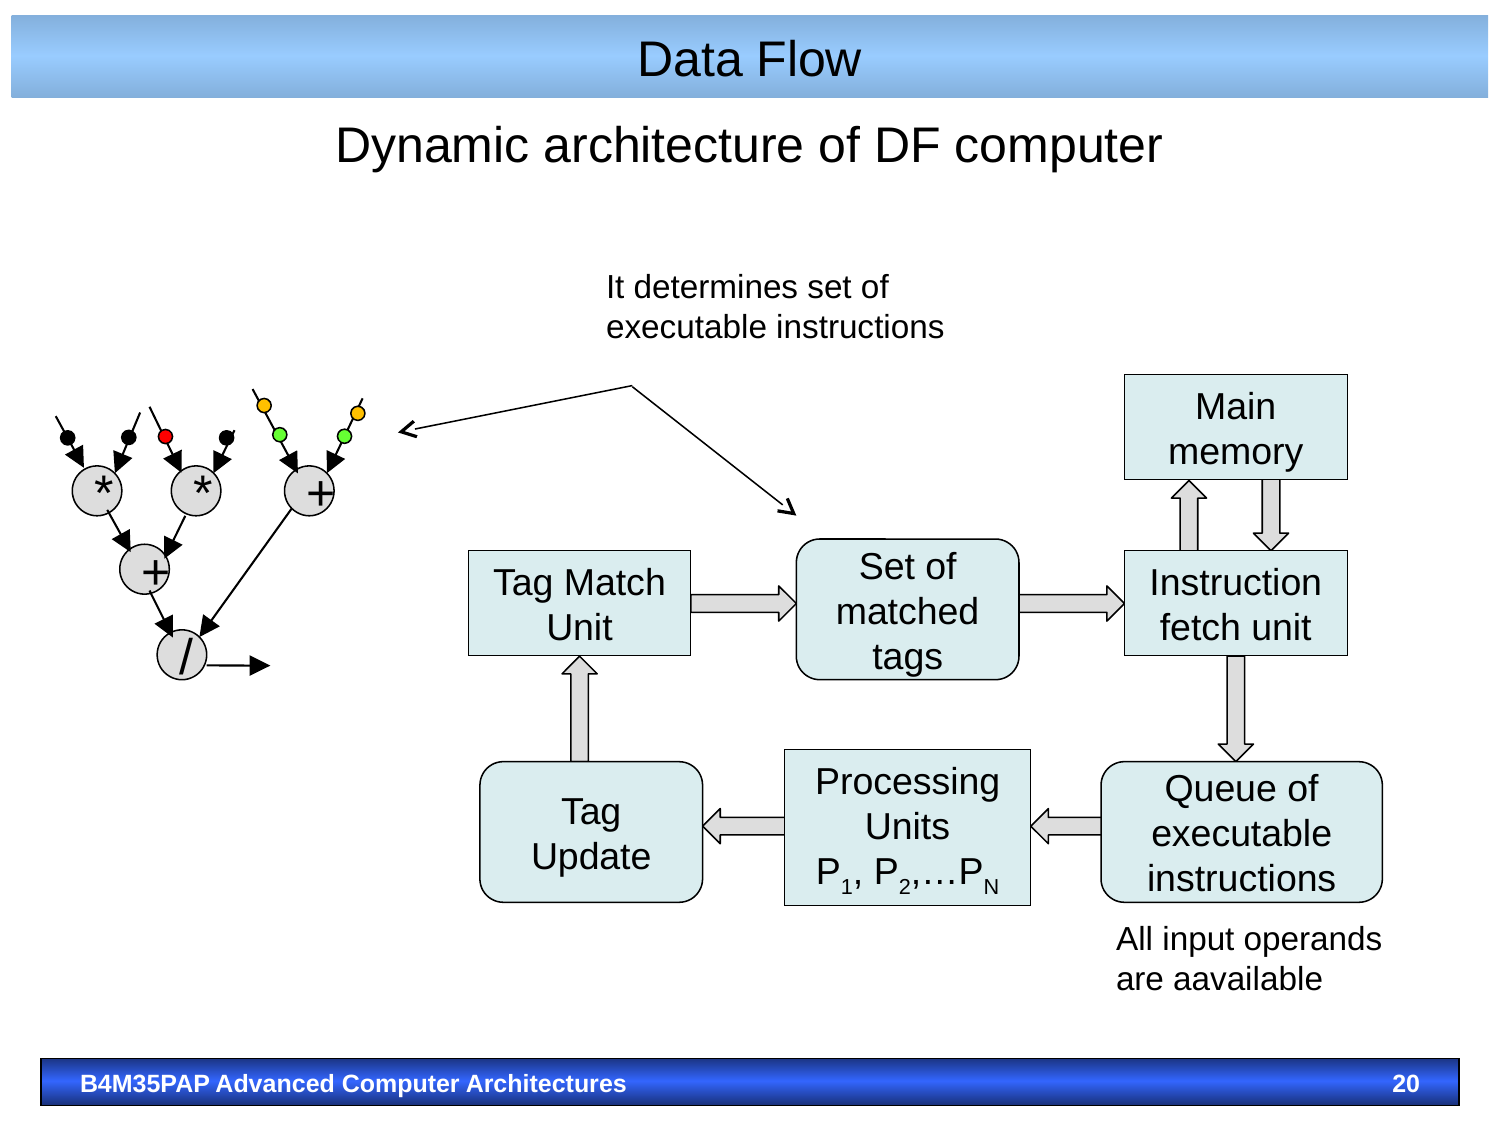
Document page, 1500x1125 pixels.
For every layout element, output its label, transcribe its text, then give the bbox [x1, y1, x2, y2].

text_box All input operands are aavailable [1101, 909, 1500, 1005]
text_box [337, 429, 352, 444]
text_box Main memory [1124, 374, 1348, 480]
list Dynamic architecture of DF computer [64, 105, 1435, 1043]
text_box [562, 656, 598, 761]
text_box It determines set of executable instructions [591, 257, 990, 353]
text_box [350, 406, 365, 421]
text_box Queue of executable instructions [1101, 761, 1383, 903]
text_box / [157, 629, 207, 680]
text_box [1253, 480, 1289, 550]
text_box * [171, 465, 221, 516]
text_box + [284, 465, 335, 516]
text_box [1171, 480, 1207, 550]
text_box [219, 430, 234, 445]
text_box [60, 430, 75, 445]
text_box [691, 585, 796, 622]
text_box [272, 427, 287, 442]
text_box + [119, 544, 170, 595]
text_box [1031, 808, 1101, 844]
text_box Instruction fetch unit [1124, 550, 1348, 656]
text_box [158, 429, 173, 444]
text_box Tag Update [479, 761, 703, 903]
title Data Flow [11, 15, 1489, 98]
text_box [257, 398, 272, 413]
text_box [1019, 585, 1124, 622]
text_box Tag Match Unit [468, 550, 691, 656]
text_box [121, 430, 136, 445]
text_box * [72, 465, 122, 516]
text_box [703, 808, 784, 844]
text_box Set of matched tags [796, 538, 1019, 680]
text_box Processing Units P1, P2,…PN [784, 749, 1031, 906]
text_box [1218, 656, 1254, 761]
text_box [397, 385, 797, 516]
